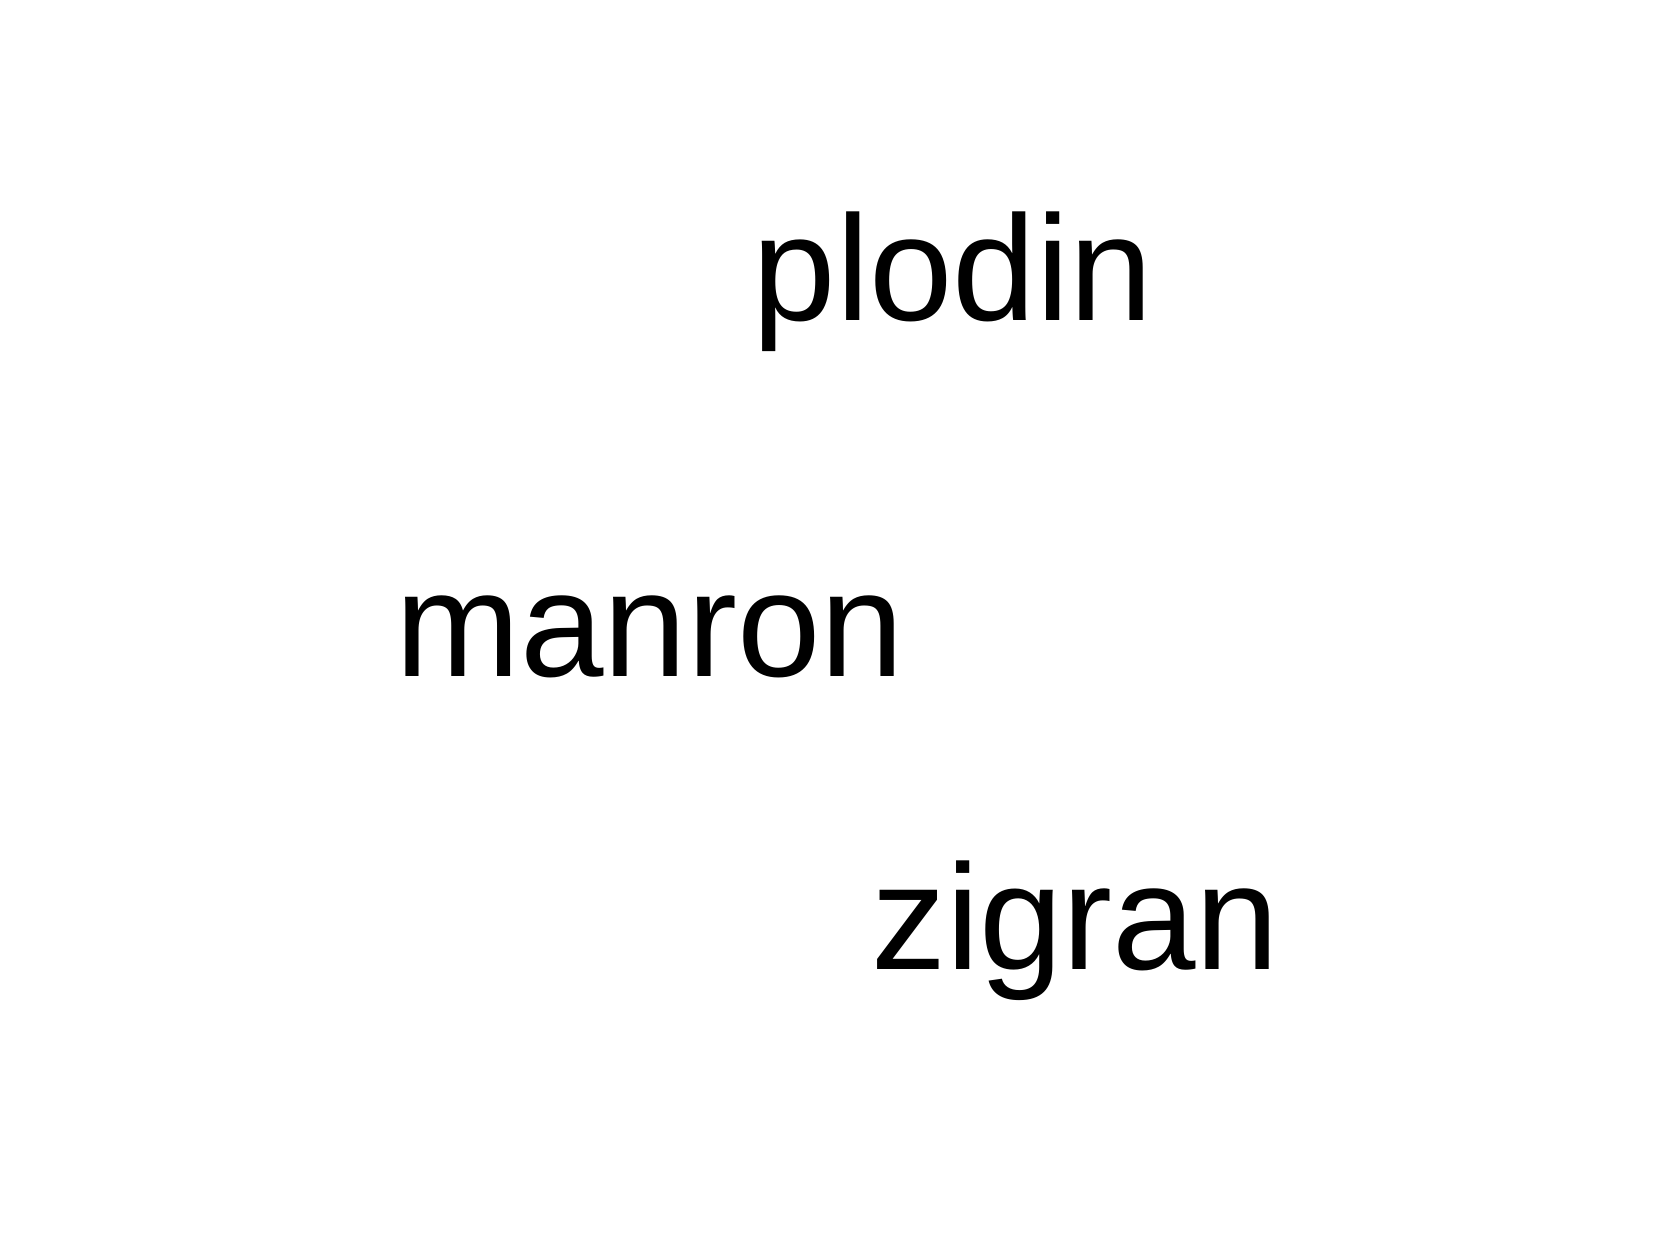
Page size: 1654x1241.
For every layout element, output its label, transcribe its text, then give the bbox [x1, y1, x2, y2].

text_box manron [380, 533, 1279, 717]
text_box zigran [856, 826, 1359, 1010]
text_box plodin [738, 177, 1211, 360]
